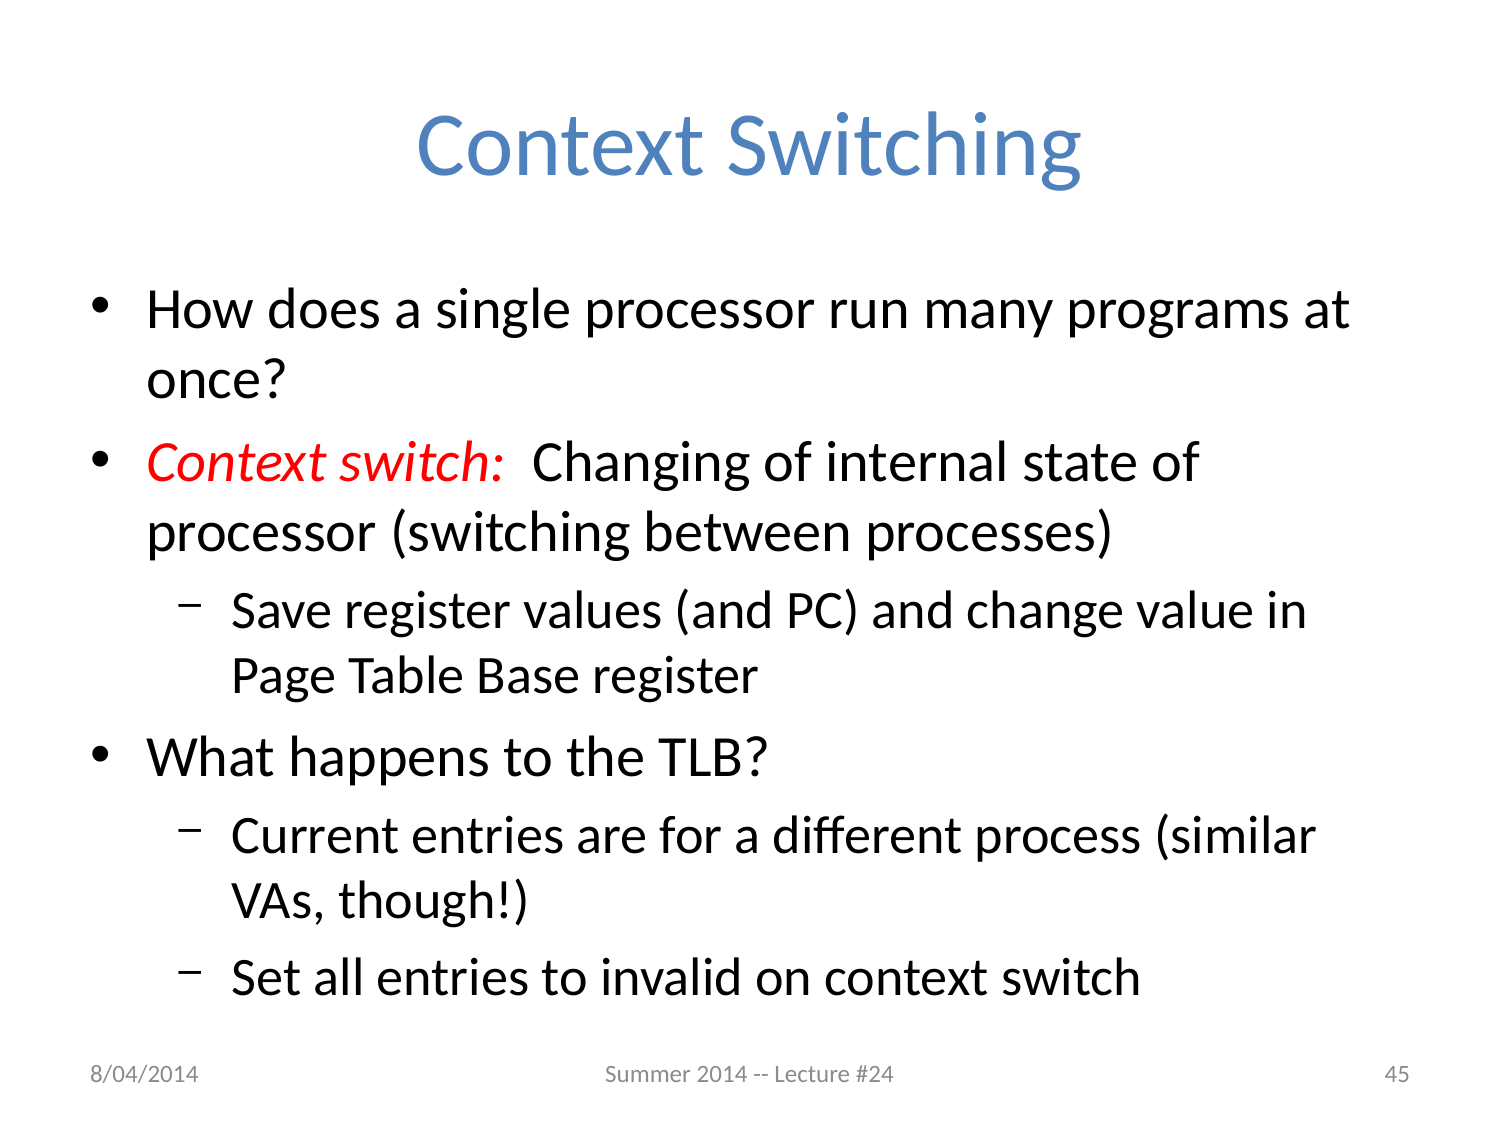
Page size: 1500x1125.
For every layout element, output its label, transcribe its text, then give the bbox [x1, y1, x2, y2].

footer Summer 2014 -- Lecture #24 [512, 1042, 988, 1103]
title Context Switching [75, 45, 1425, 233]
slide_number <number> [1074, 1042, 1425, 1103]
list How does a single processor run many programs at once? Context switch: Changing of internal state of processor (switching between processes) Save register values (and PC) and change value in Page Table Base register What happens to the TLB? Current entries are for a different process (similar VAs, though!) Set all entries to invalid on context switch [75, 262, 1425, 1073]
slide_number 8/04/2014 [75, 1042, 425, 1103]
